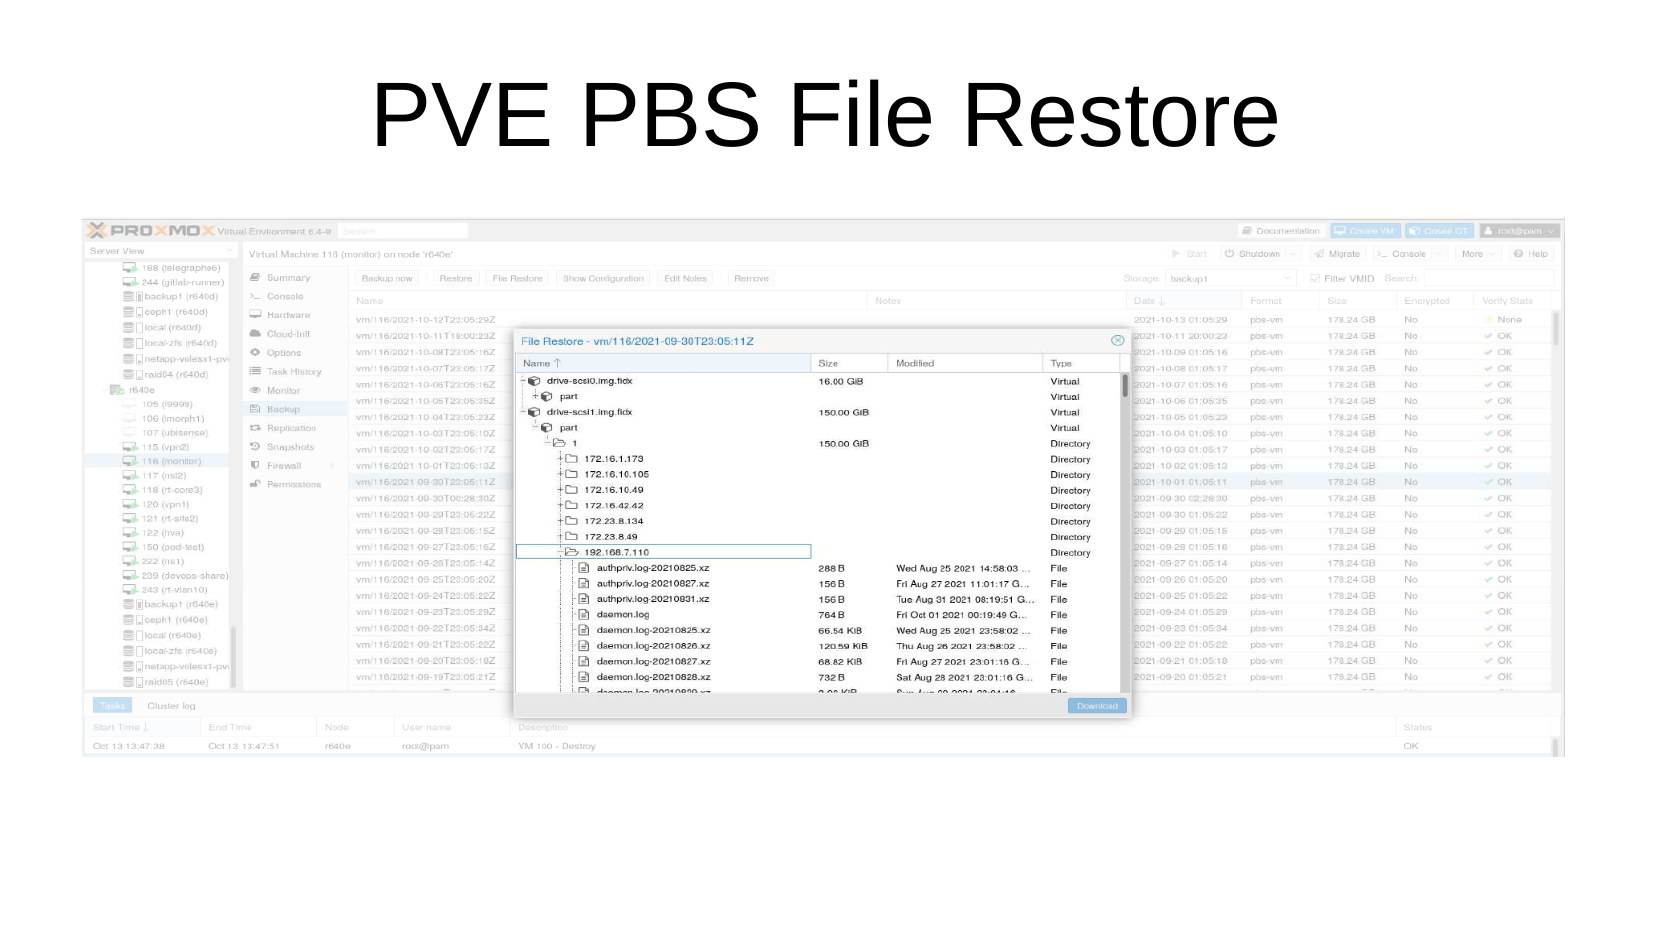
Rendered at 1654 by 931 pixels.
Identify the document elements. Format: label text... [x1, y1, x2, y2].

picture [82, 217, 1571, 758]
title PVE PBS File Restore [82, 37, 1571, 193]
